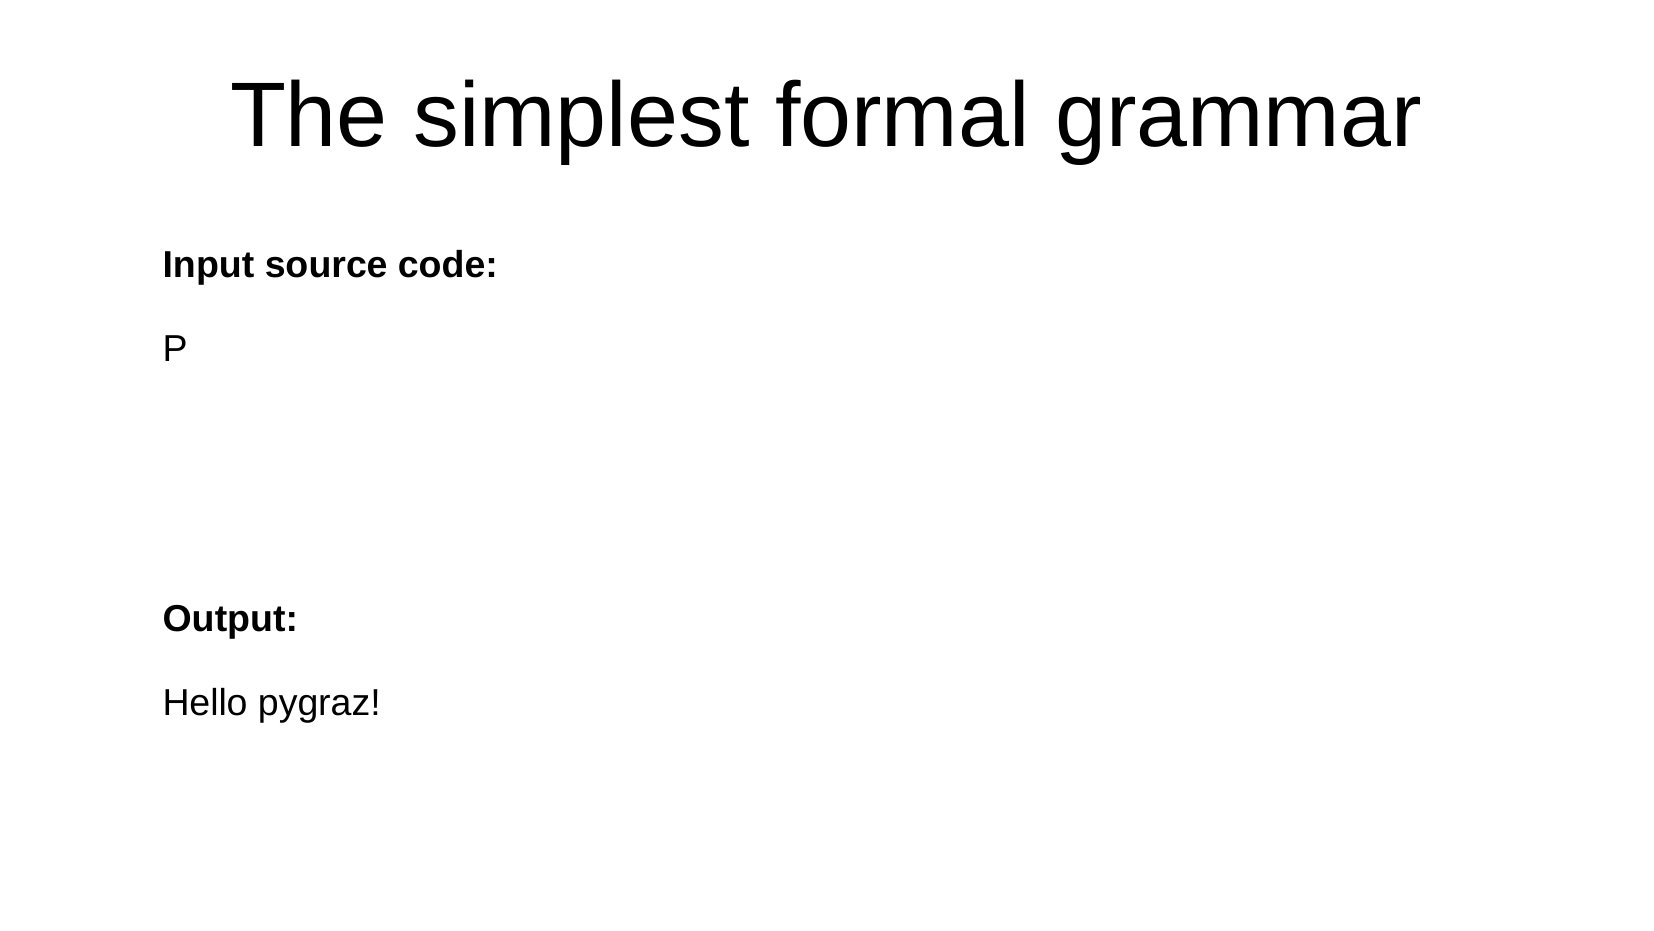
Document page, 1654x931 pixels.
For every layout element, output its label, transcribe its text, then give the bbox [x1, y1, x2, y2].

text_box Input source code: P [147, 236, 680, 378]
text_box Output: Hello pygraz! [147, 590, 680, 732]
title The simplest formal grammar [82, 37, 1571, 193]
